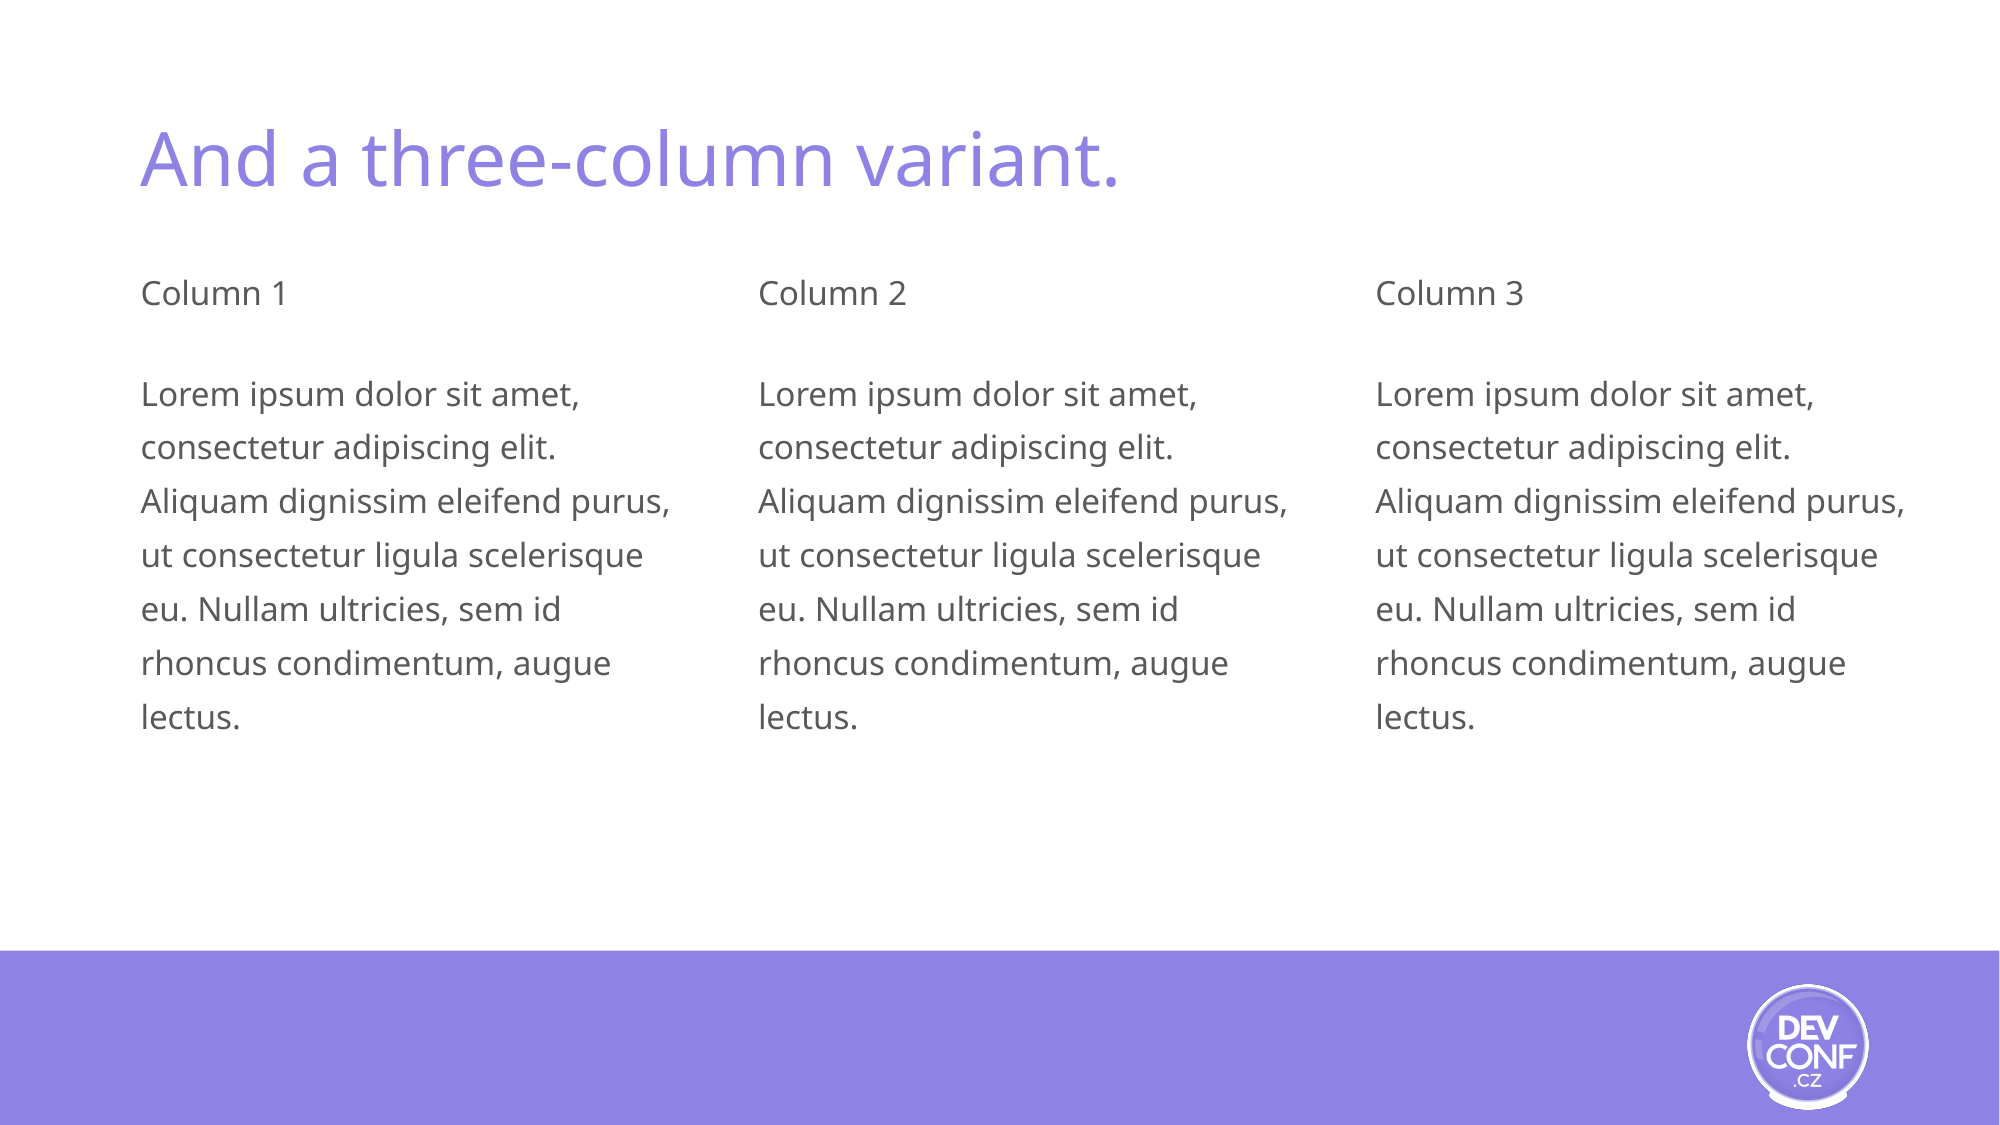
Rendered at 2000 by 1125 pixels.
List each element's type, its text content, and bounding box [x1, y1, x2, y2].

picture [1747, 984, 1869, 1110]
title And a three-column variant. [140, 93, 1915, 219]
subtitle Column 3 [1375, 261, 1915, 320]
subtitle Column 2 [758, 261, 1298, 320]
list Lorem ipsum dolor sit amet, consectetur adipiscing elit. Aliquam dignissim eleifend purus, ut consectetur ligula scelerisque eu. Nullam ultricies, sem id rhoncus condimentum, augue lectus. [758, 358, 1298, 937]
subtitle Column 1 [140, 261, 680, 320]
list Lorem ipsum dolor sit amet, consectetur adipiscing elit. Aliquam dignissim eleifend purus, ut consectetur ligula scelerisque eu. Nullam ultricies, sem id rhoncus condimentum, augue lectus. [140, 358, 680, 937]
list Lorem ipsum dolor sit amet, consectetur adipiscing elit. Aliquam dignissim eleifend purus, ut consectetur ligula scelerisque eu. Nullam ultricies, sem id rhoncus condimentum, augue lectus. [1375, 358, 1915, 937]
